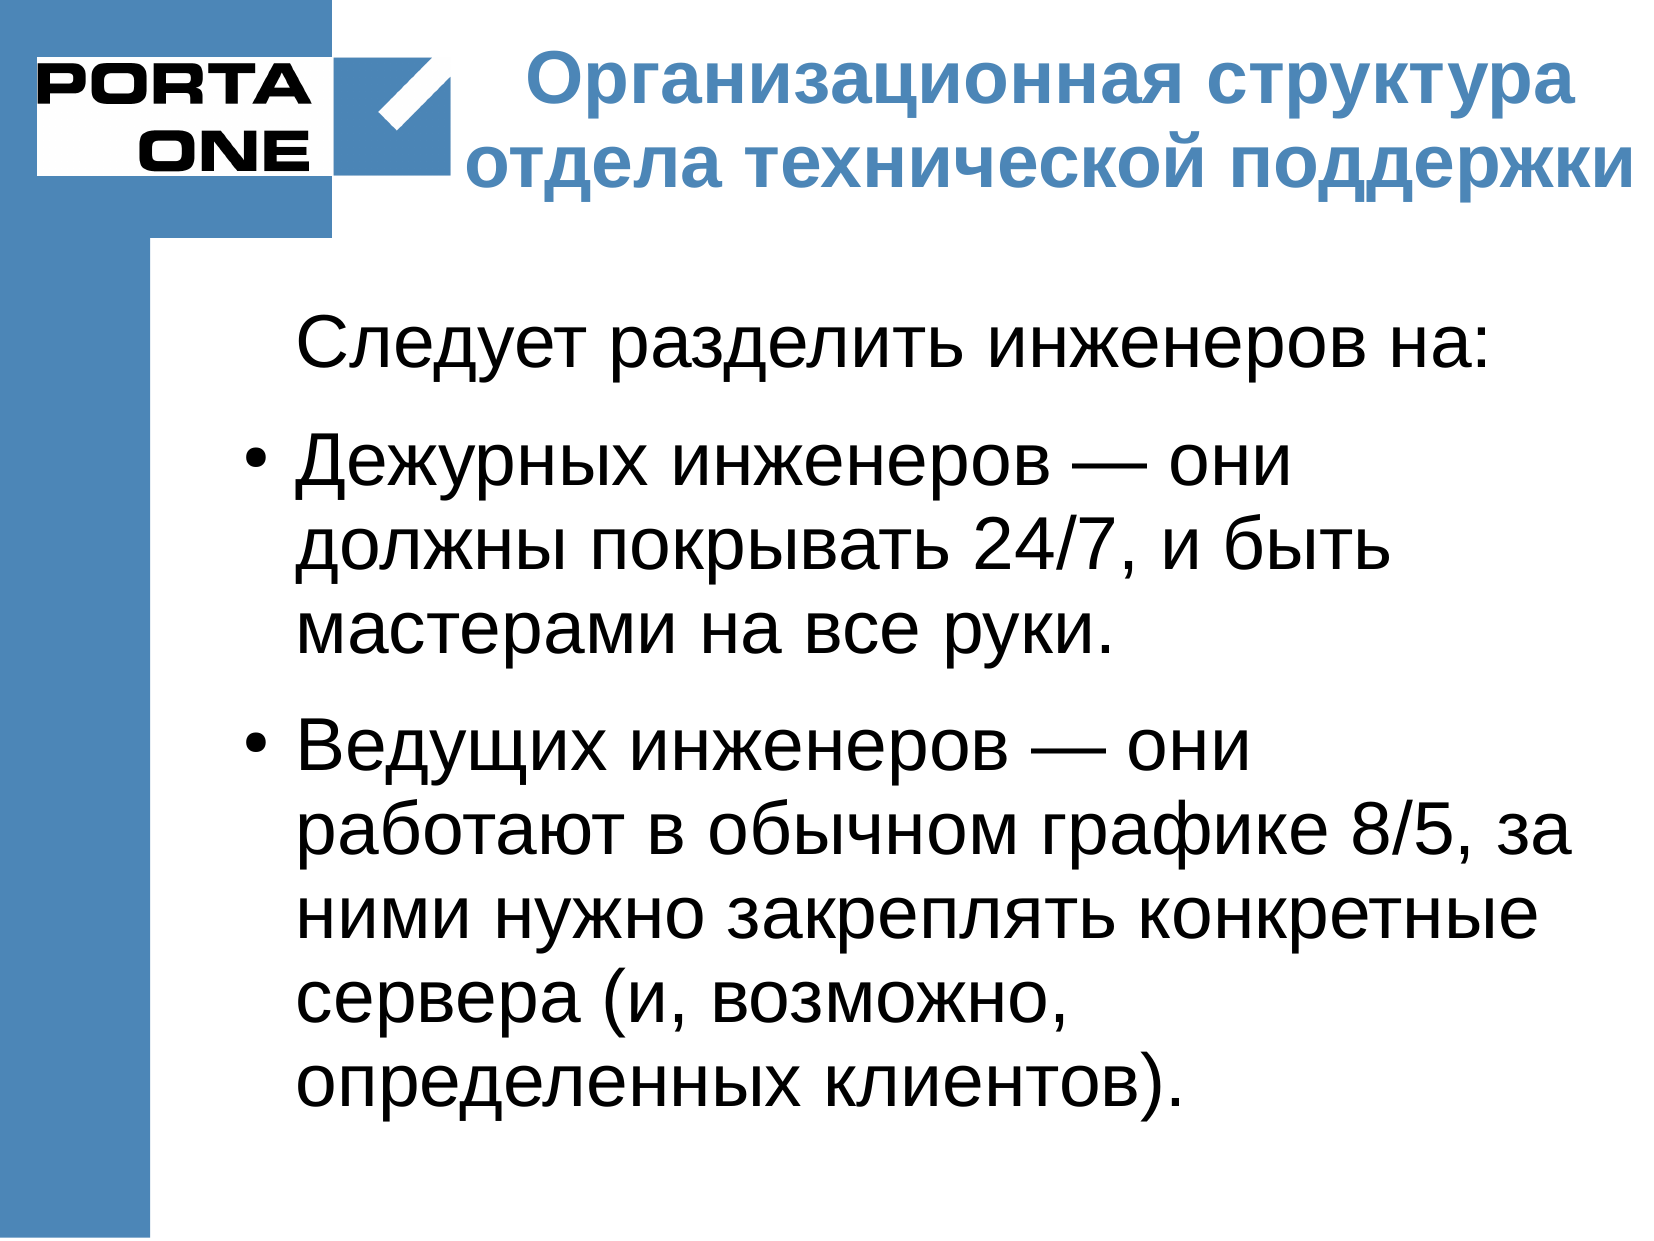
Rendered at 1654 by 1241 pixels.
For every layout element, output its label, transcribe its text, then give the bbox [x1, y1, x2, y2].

text_box [0, 0, 332, 1238]
title Организационная структура отдела технической поддержки [449, 0, 1653, 239]
picture [37, 57, 449, 176]
list Следует разделить инженеров на: Дежурных инженеров — они должны покрывать 24/7, и быть мастерами на все руки. Ведущих инженеров — они работают в обычном графике 8/5, за ними нужно закреплять конкретные сервера (и, возможно, определенных клиентов). [225, 300, 1576, 1163]
